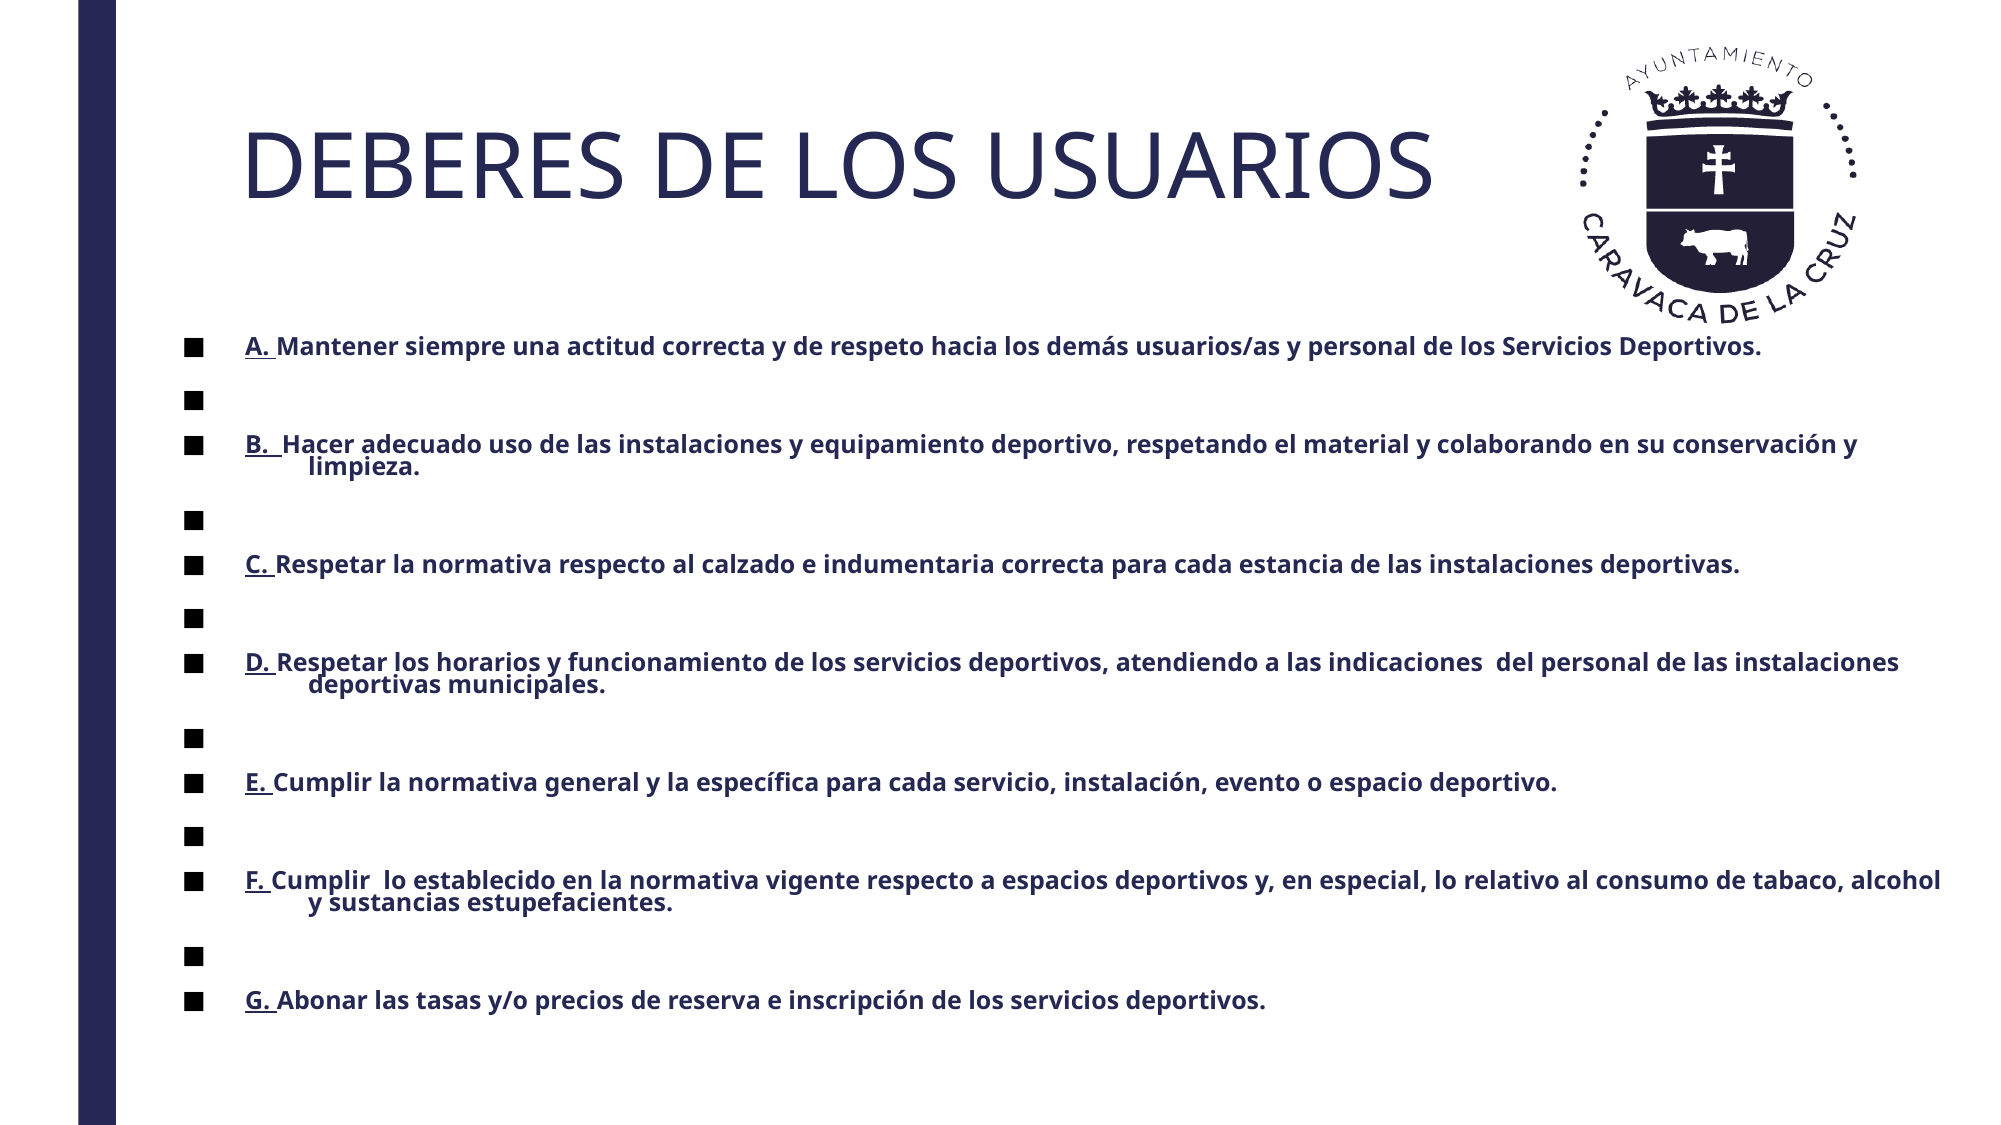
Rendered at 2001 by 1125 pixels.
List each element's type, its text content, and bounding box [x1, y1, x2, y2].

title DEBERES DE LOS USUARIOS [225, 112, 1573, 330]
list A. Mantener siempre una actitud correcta y de respeto hacia los demás usuarios/as y personal de los Servicios Deportivos. B. Hacer adecuado uso de las instalaciones y equipamiento deportivo, respetando el material y colaborando en su conservación y limpieza. C. Respetar la normativa respecto al calzado e indumentaria correcta para cada estancia de las instalaciones deportivas. D. Respetar los horarios y funcionamiento de los servicios deportivos, atendiendo a las indicaciones del personal de las instalaciones deportivas municipales. E. Cumplir la normativa general y la específica para cada servicio, instalación, evento o espacio deportivo. F. Cumplir lo establecido en la normativa vigente respecto a espacios deportivos y, en especial, lo relativo al consumo de tabaco, alcohol y sustancias estupefacientes. G. Abonar las tasas y/o precios de reserva e inscripción de los servicios deportivos. [167, 330, 1968, 1073]
picture [1573, 44, 1864, 330]
